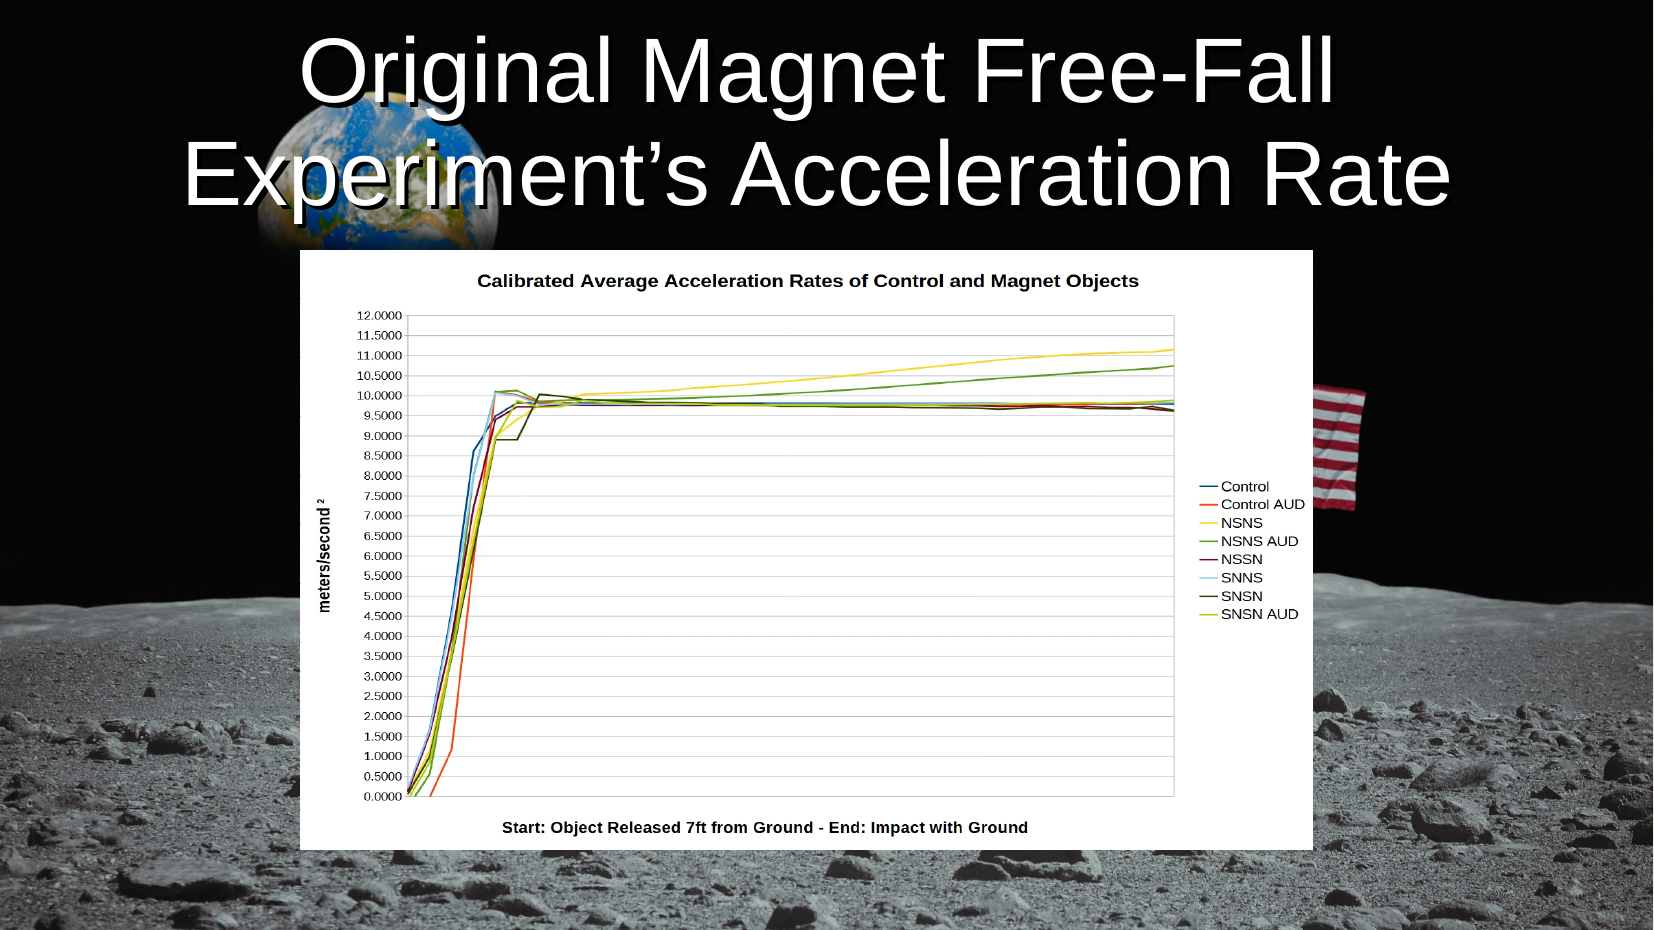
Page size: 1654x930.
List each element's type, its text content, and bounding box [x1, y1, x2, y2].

title Original Magnet Free-Fall Experiment’s Acceleration Rate [75, 19, 1563, 226]
picture [0, 0, 1654, 930]
